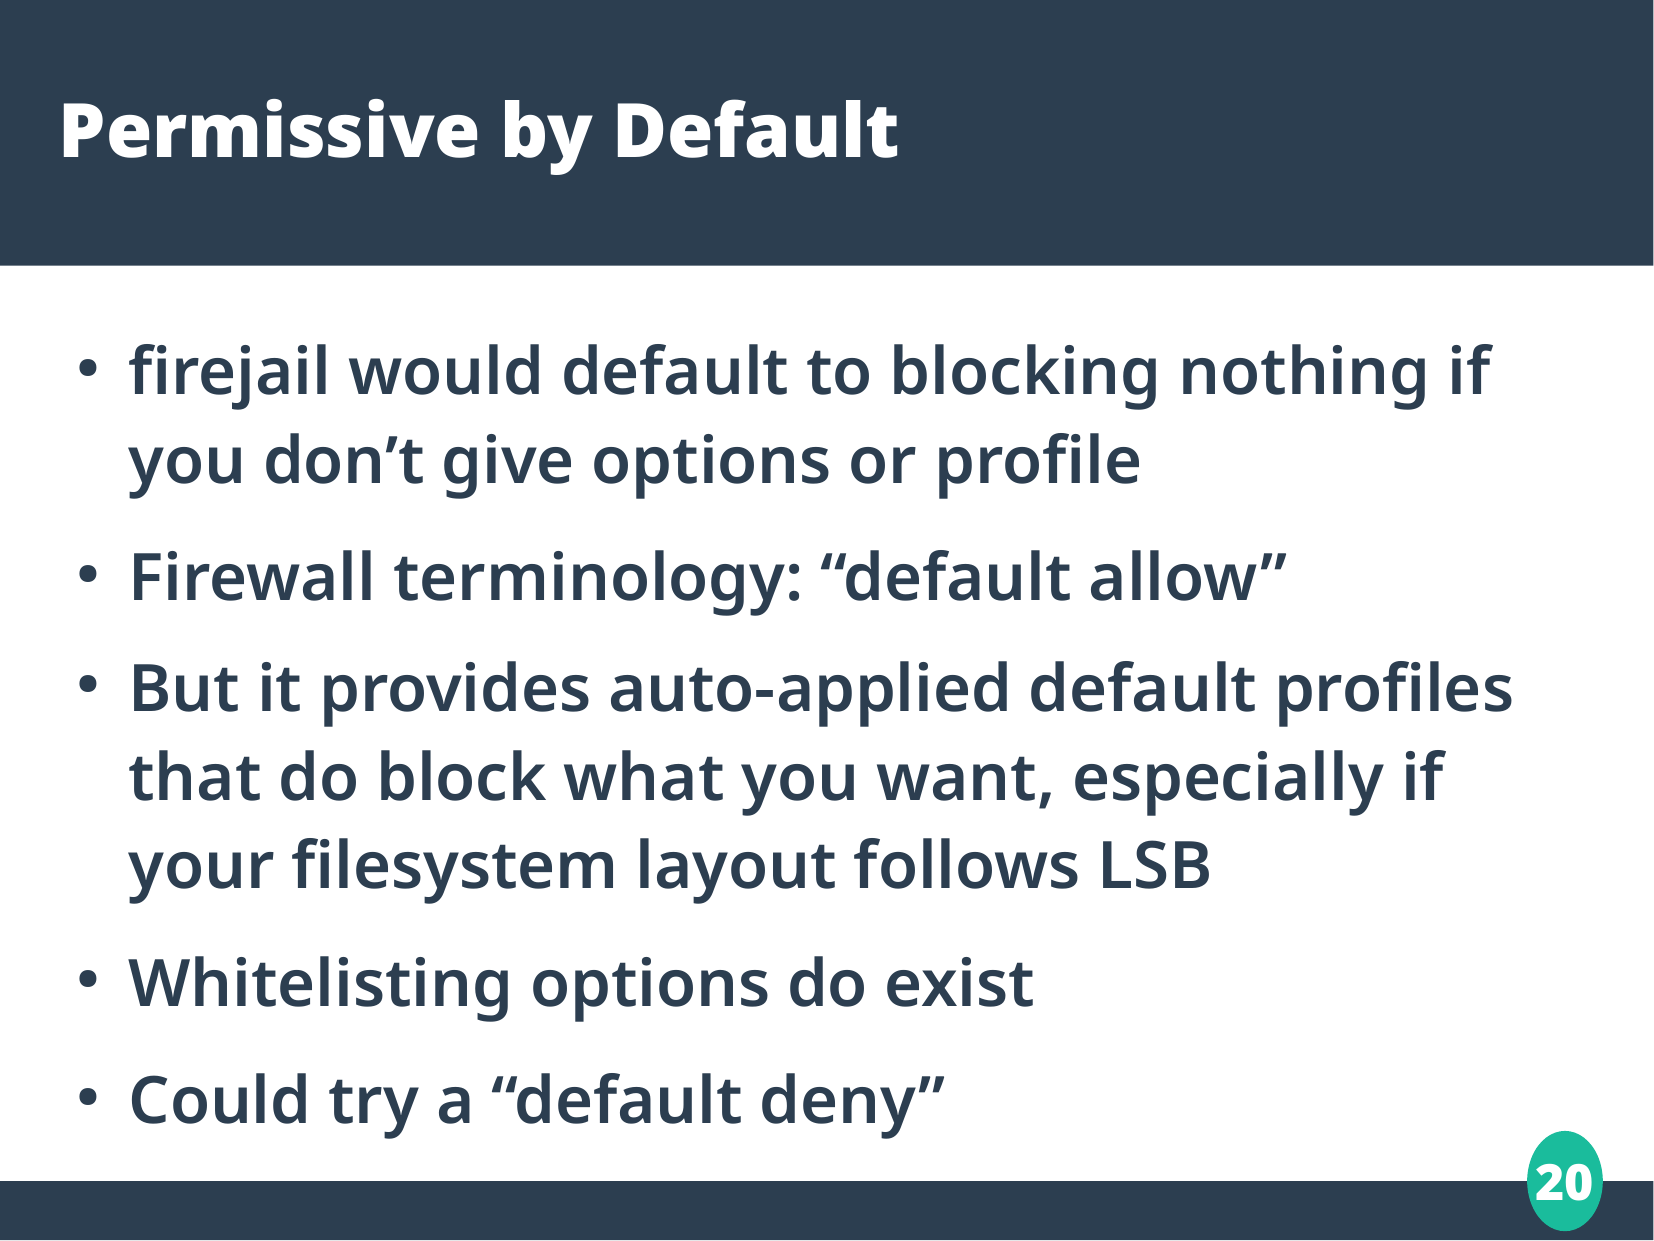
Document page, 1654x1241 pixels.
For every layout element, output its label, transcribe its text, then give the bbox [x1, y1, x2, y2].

list firejail would default to blocking nothing if you don’t give options or profile Firewall terminology: “default allow” But it provides auto-applied default profiles that do block what you want, especially if your filesystem layout follows LSB Whitelisting options do exist Could try a “default deny” [59, 324, 1595, 1152]
title Permissive by Default [59, 49, 1595, 207]
